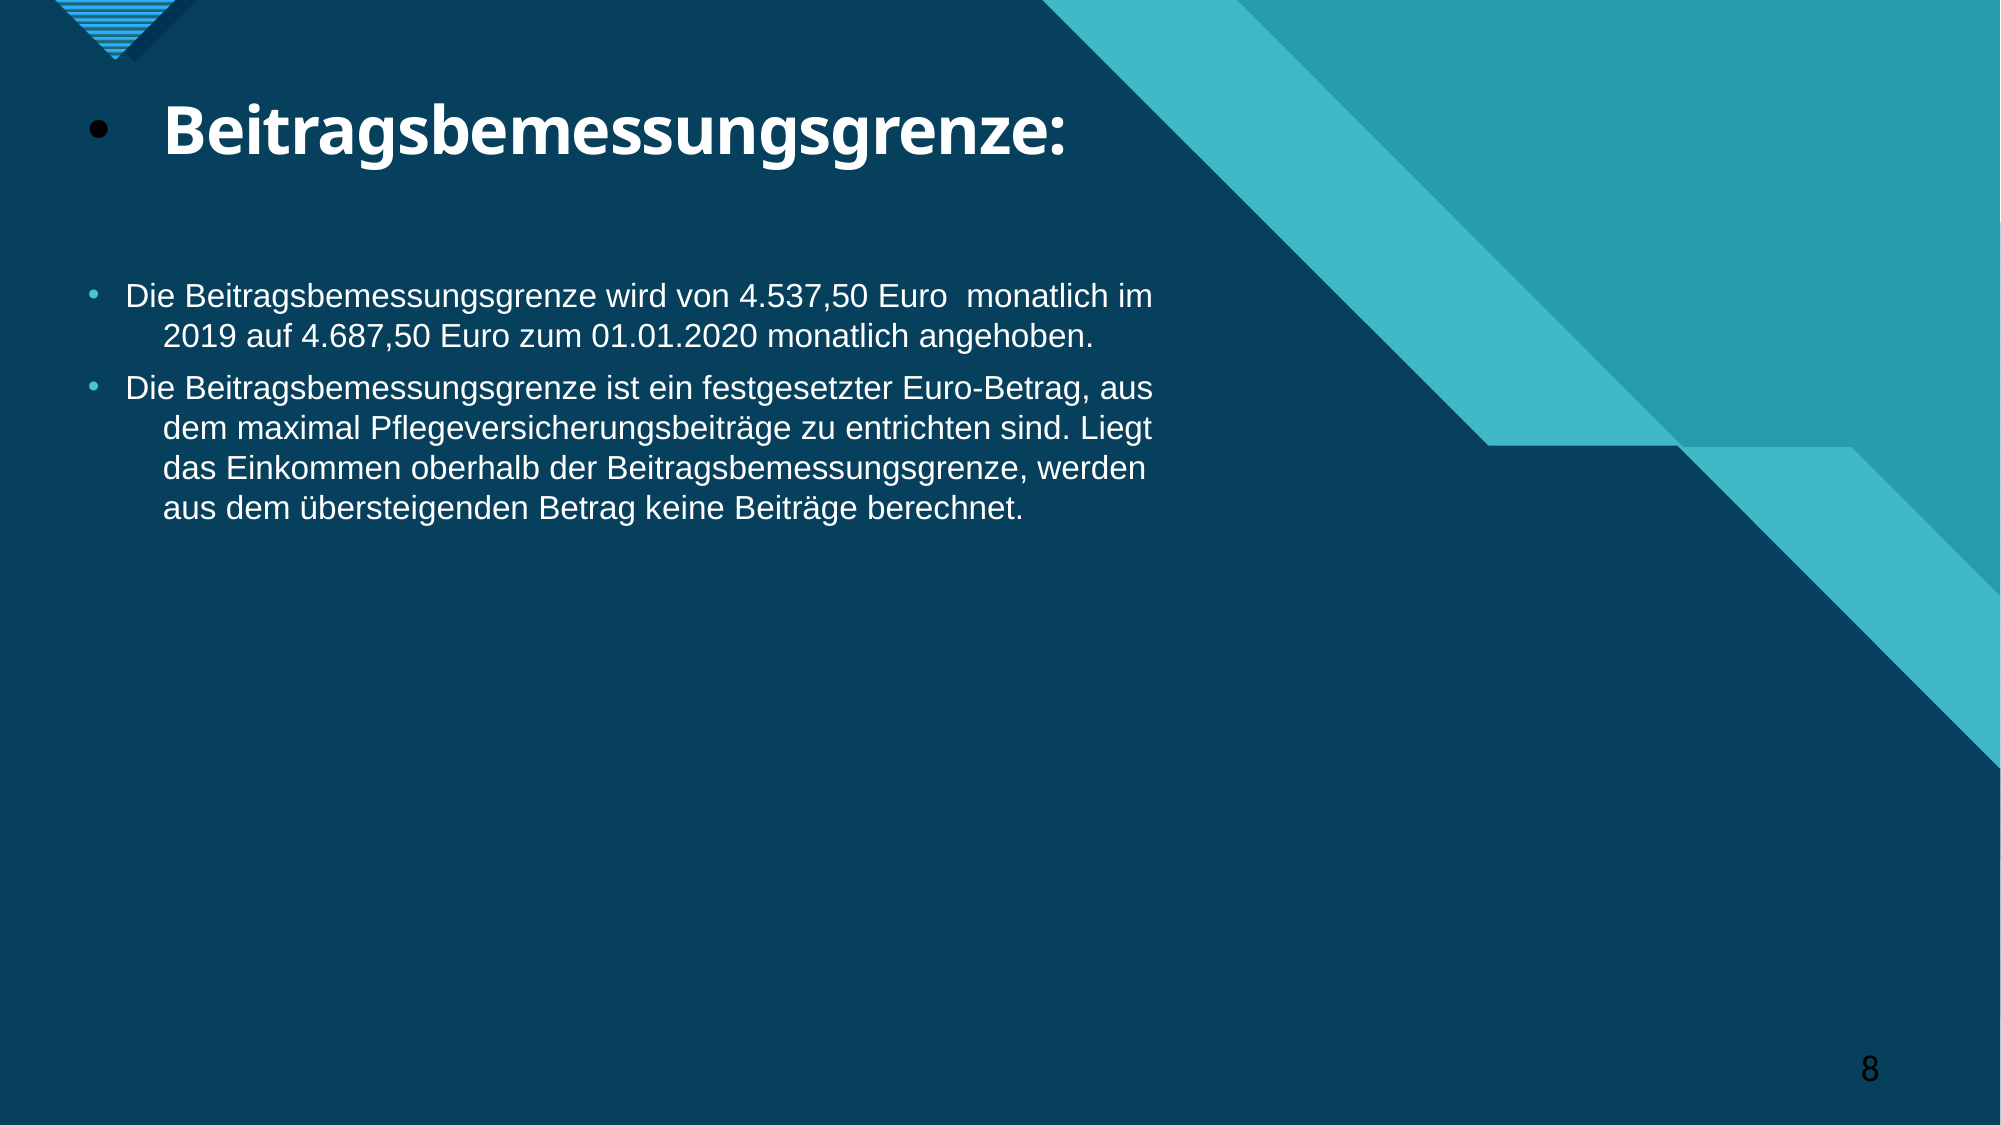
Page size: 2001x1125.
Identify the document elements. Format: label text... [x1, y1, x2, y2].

title Beitragsbemessungsgrenze: [72, 89, 1913, 177]
list Die Beitragsbemessungsgrenze wird von 4.537,50 Euro monatlich im 2019 auf 4.687,50 Euro zum 01.01.2020 monatlich angehoben. Die Beitragsbemessungsgrenze ist ein festgesetzter Euro-Betrag, aus dem maximal Pflegeversicherungsbeiträge zu entrichten sind. Liegt das Einkommen oberhalb der Beitragsbemessungsgrenze, werden aus dem übersteigenden Betrag keine Beiträge berechnet. [72, 266, 1176, 679]
text_box 8 [1845, 1035, 1913, 1096]
